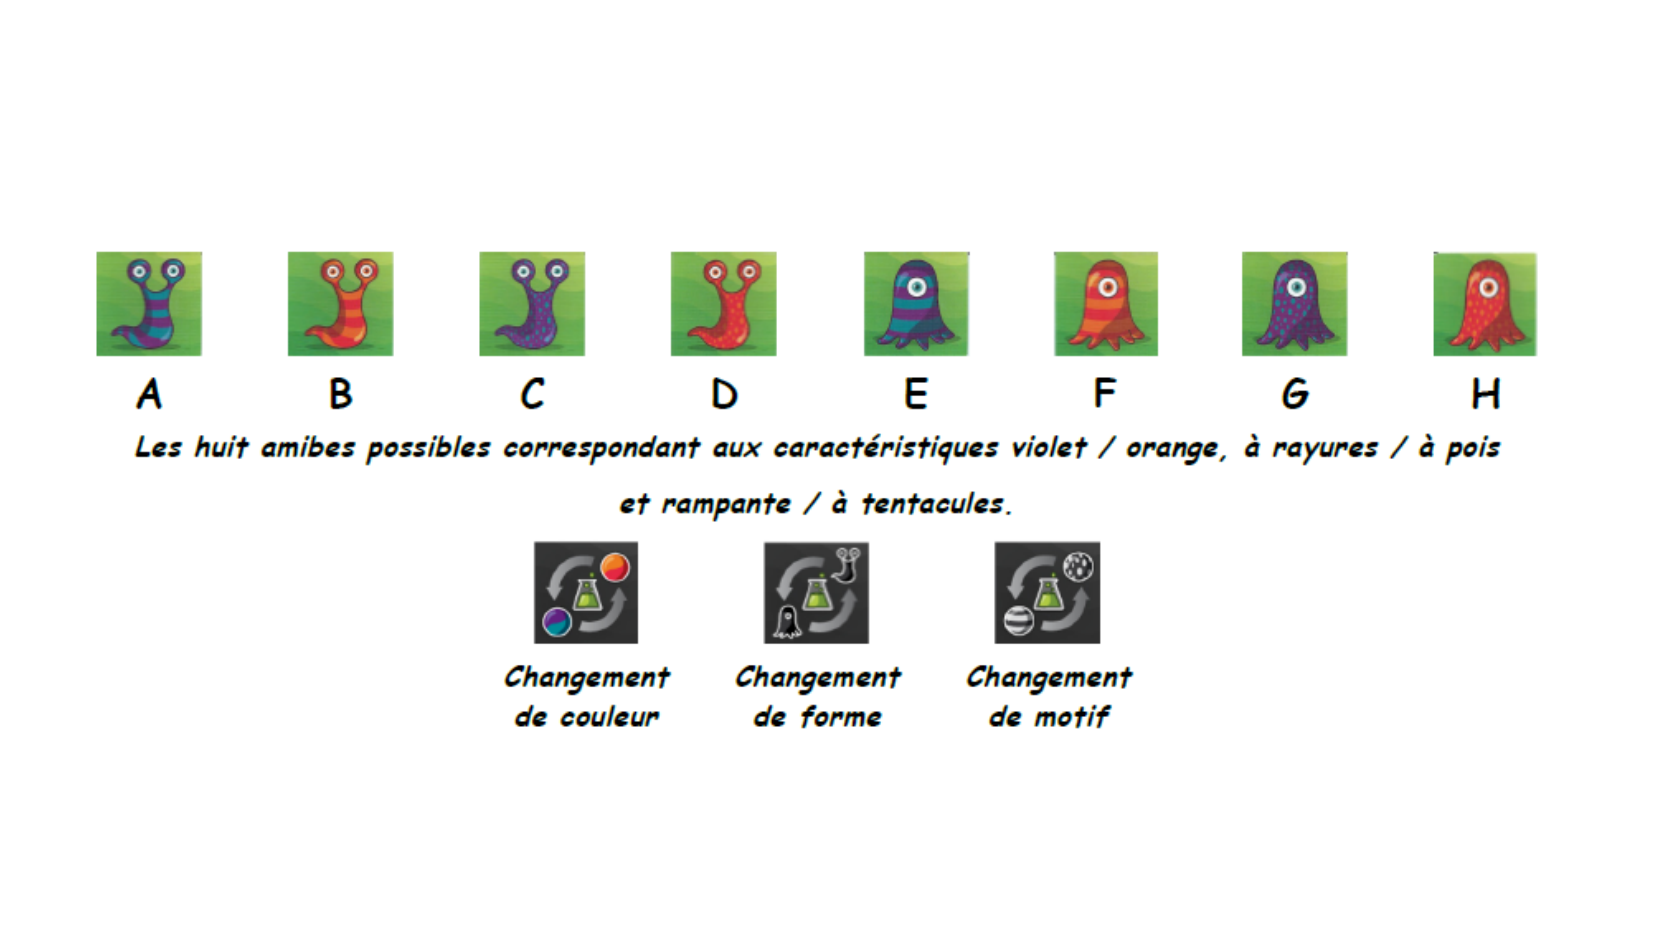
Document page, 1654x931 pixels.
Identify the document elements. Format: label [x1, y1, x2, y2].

picture [82, 234, 1571, 740]
